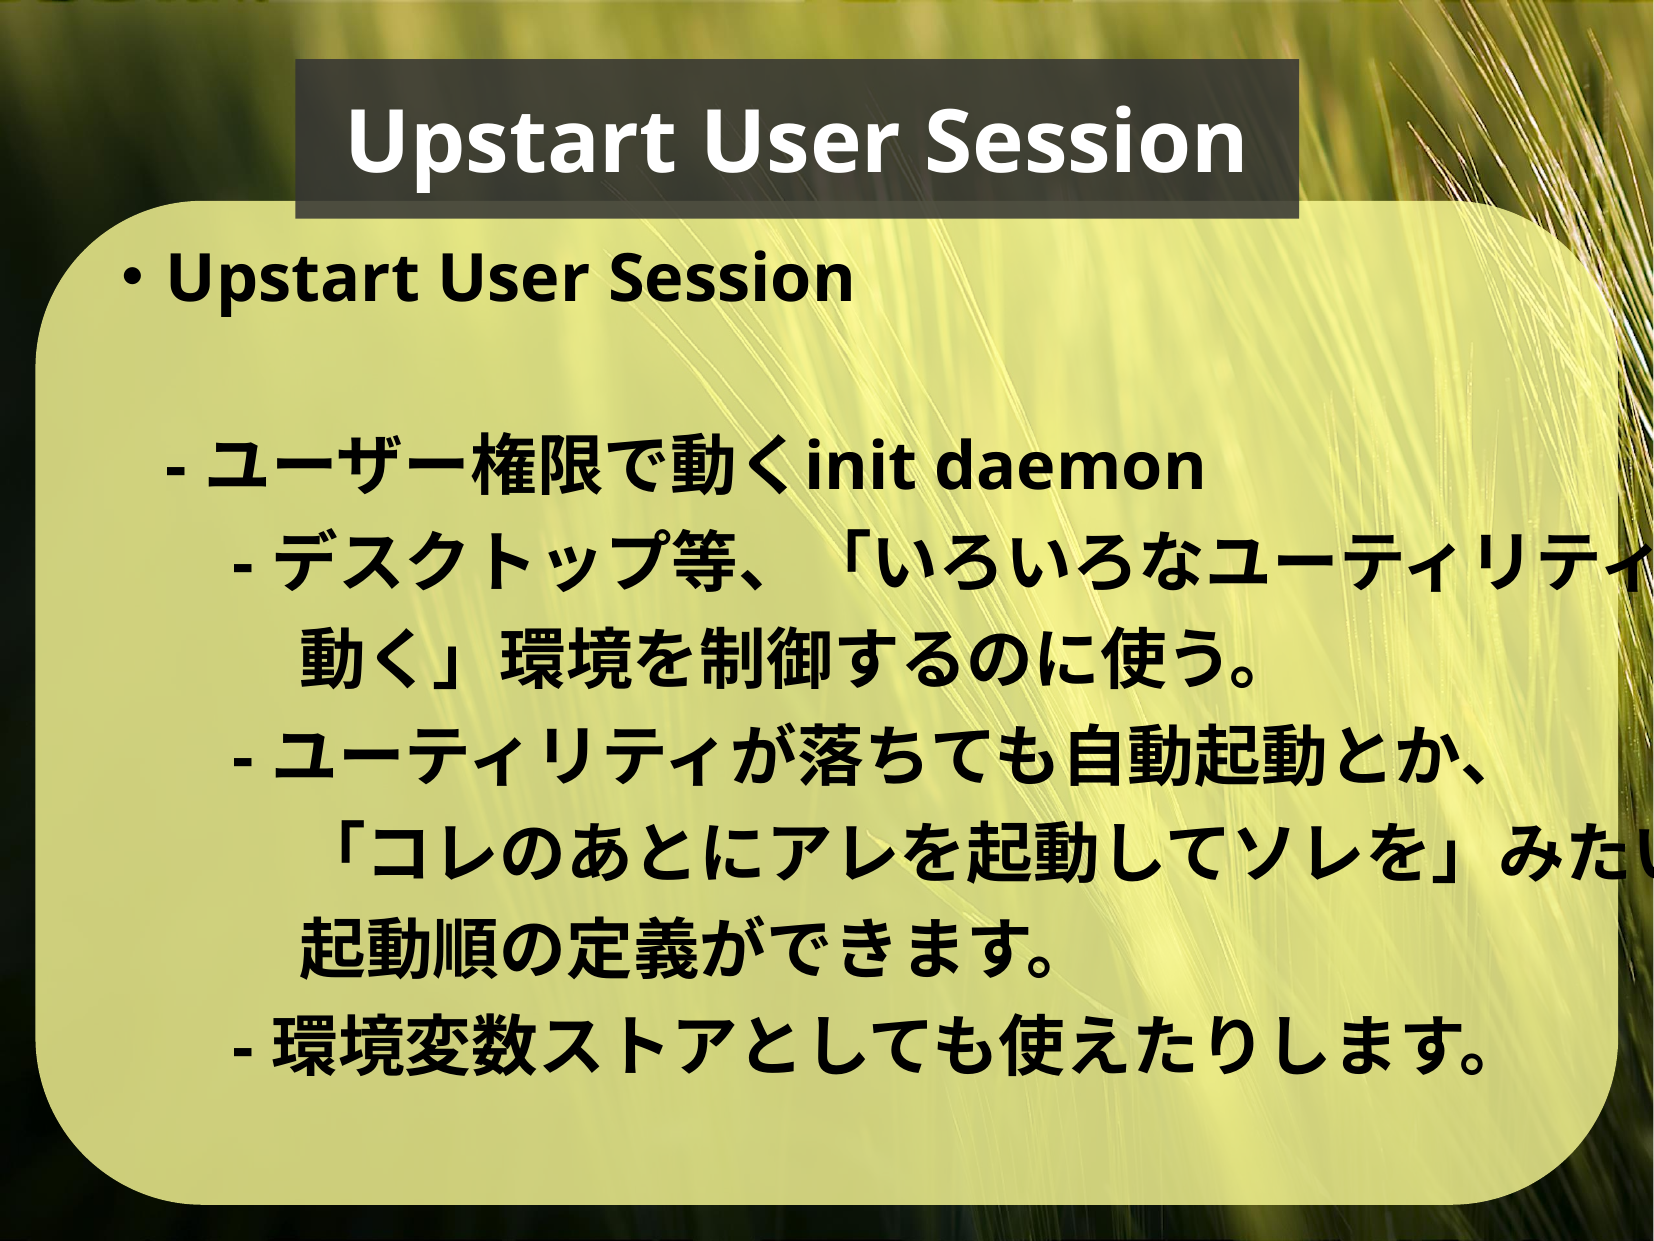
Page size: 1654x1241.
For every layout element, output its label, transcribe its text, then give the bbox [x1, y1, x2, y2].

picture [0, 0, 1654, 1241]
text_box ・Upstart User Session - ユーザー権限で動くinit daemon - デスクトップ等、「いろいろなユーティリティが 動く」環境を制御するのに使う。 - ユーティリティが落ちても自動起動とか、 「コレのあとにアレを起動してソレを」みたいな 起動順の定義ができます。 - 環境変数ストアとしても使えたりします。 [35, 200, 1619, 1205]
text_box Upstart User Session [295, 59, 1300, 219]
